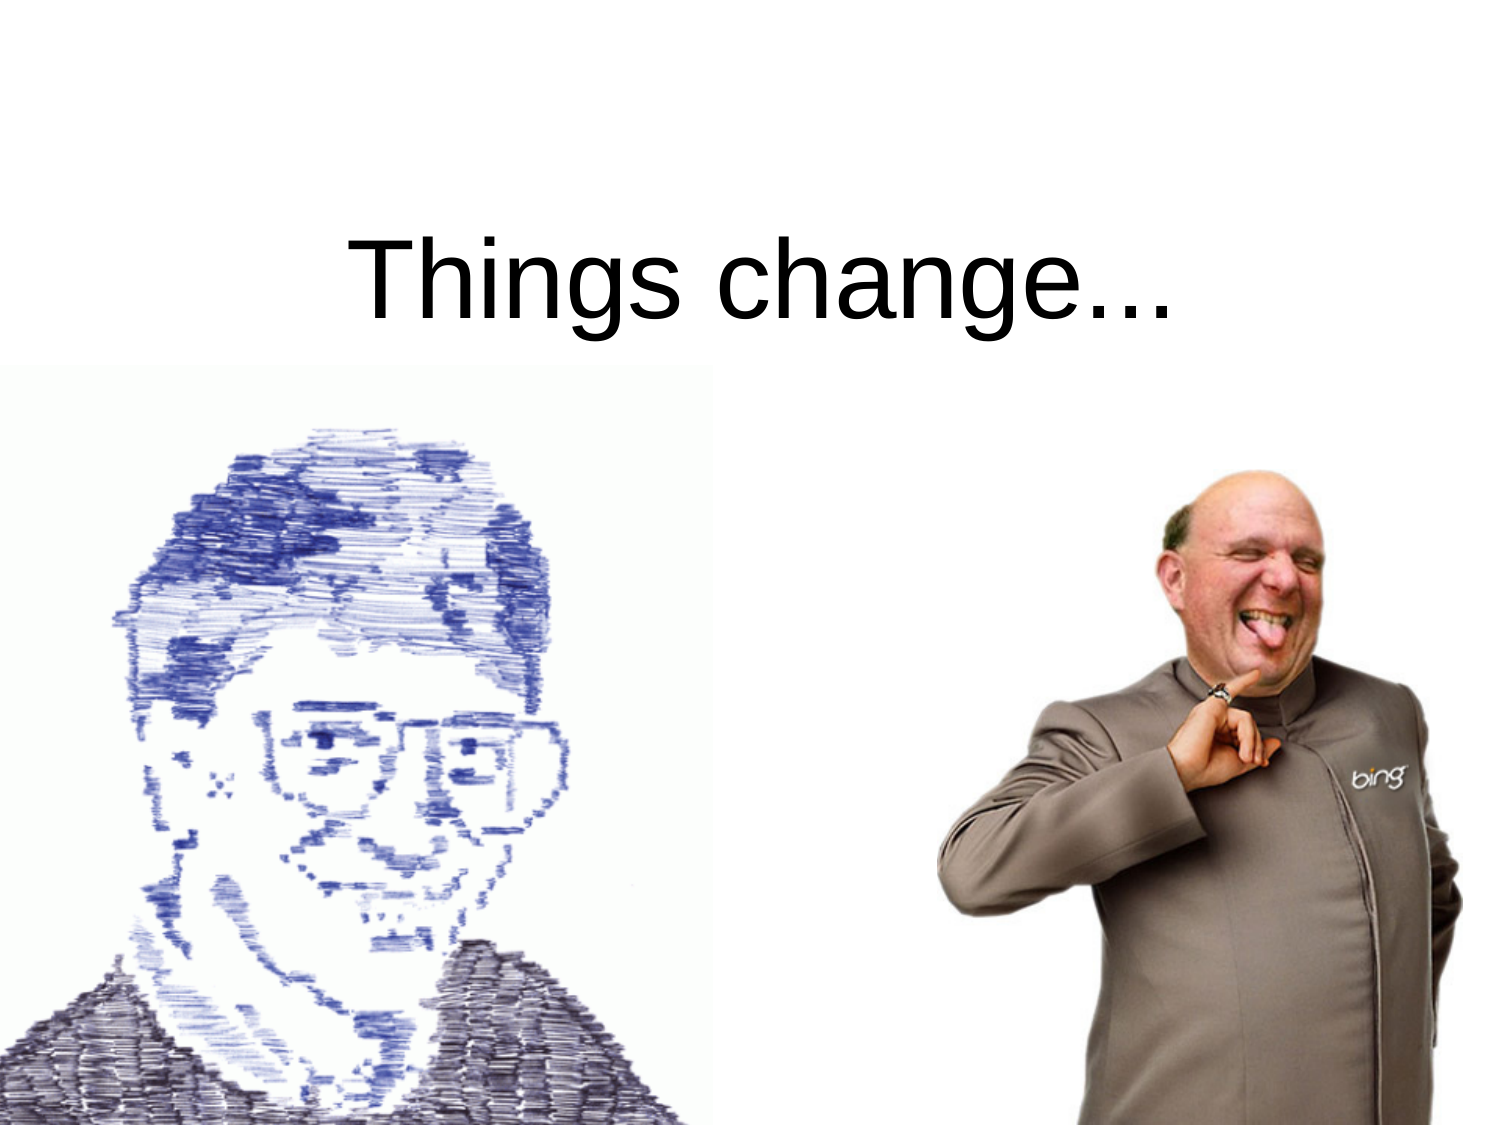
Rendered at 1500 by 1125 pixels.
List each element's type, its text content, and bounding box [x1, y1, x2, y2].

picture [937, 469, 1463, 1125]
text_box Things change... [149, 224, 1375, 349]
picture [0, 365, 713, 1125]
